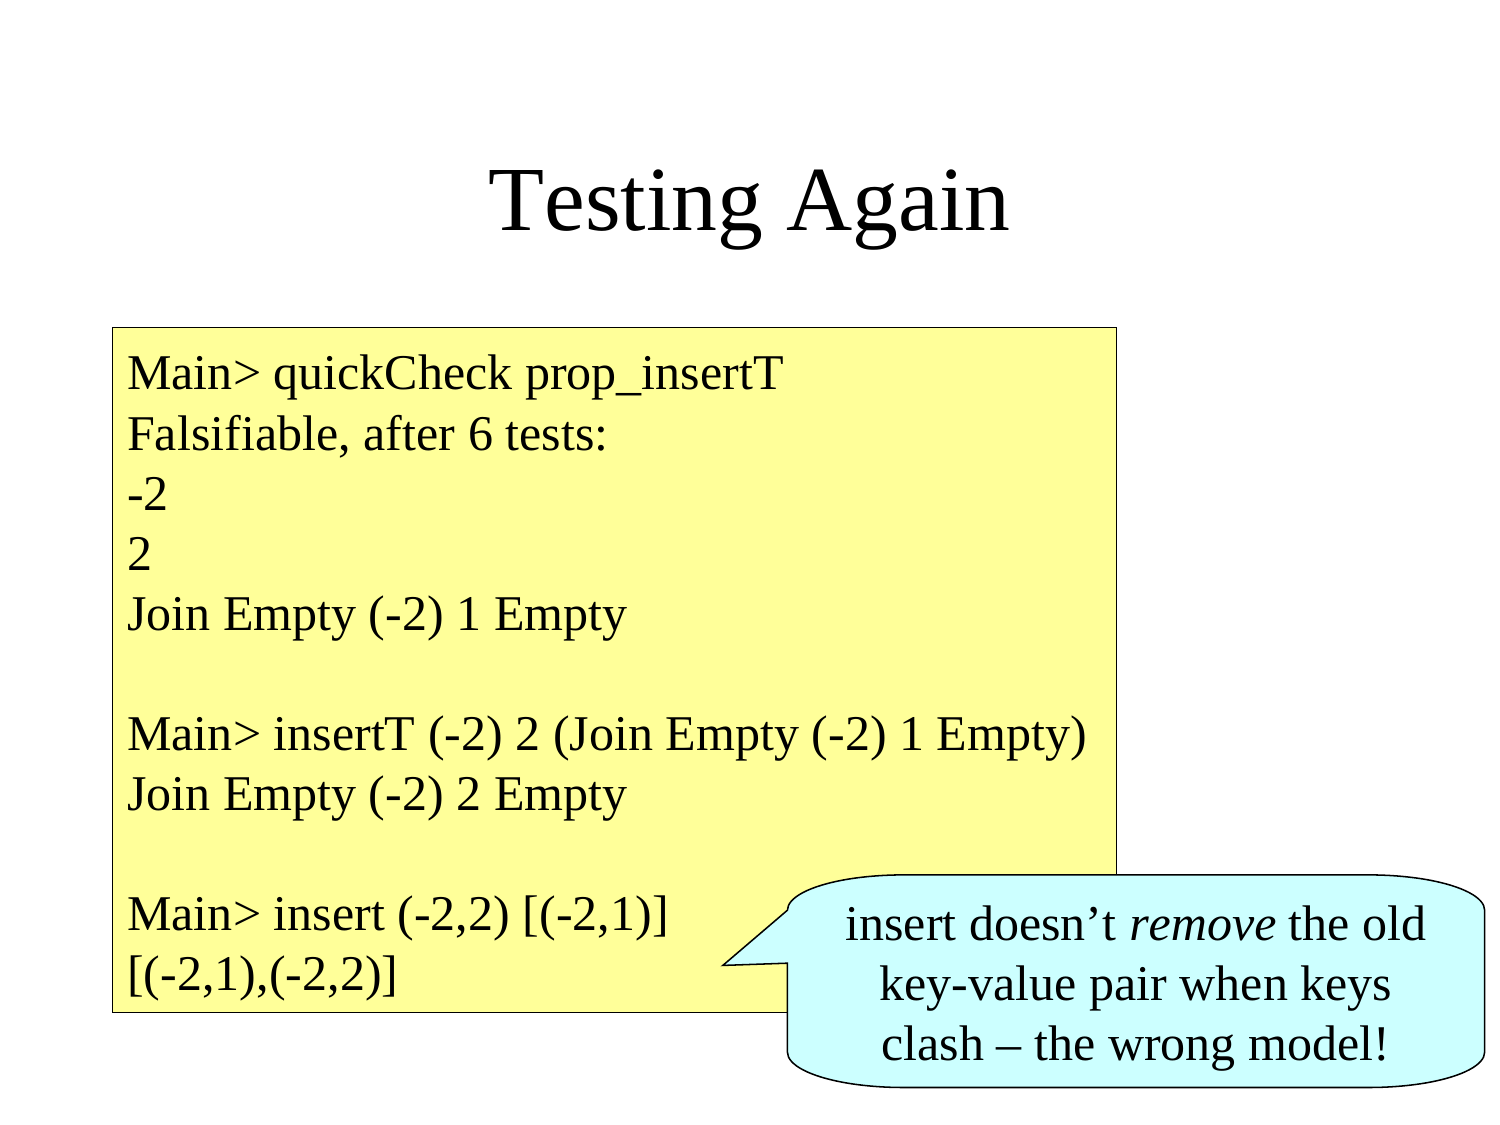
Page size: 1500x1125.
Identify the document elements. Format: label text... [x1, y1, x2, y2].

title Testing Again [112, 99, 1388, 288]
text_box insert doesn’t remove the old key-value pair when keys clash – the wrong model! [722, 874, 1485, 1088]
text_box Main> quickCheck prop_insertT Falsifiable, after 6 tests: -2 2 Join Empty (-2) 1 Empty Main> insertT (-2) 2 (Join Empty (-2) 1 Empty) Join Empty (-2) 2 Empty Main> insert (-2,2) [(-2,1)] [(-2,1),(-2,2)] [112, 327, 1117, 1013]
